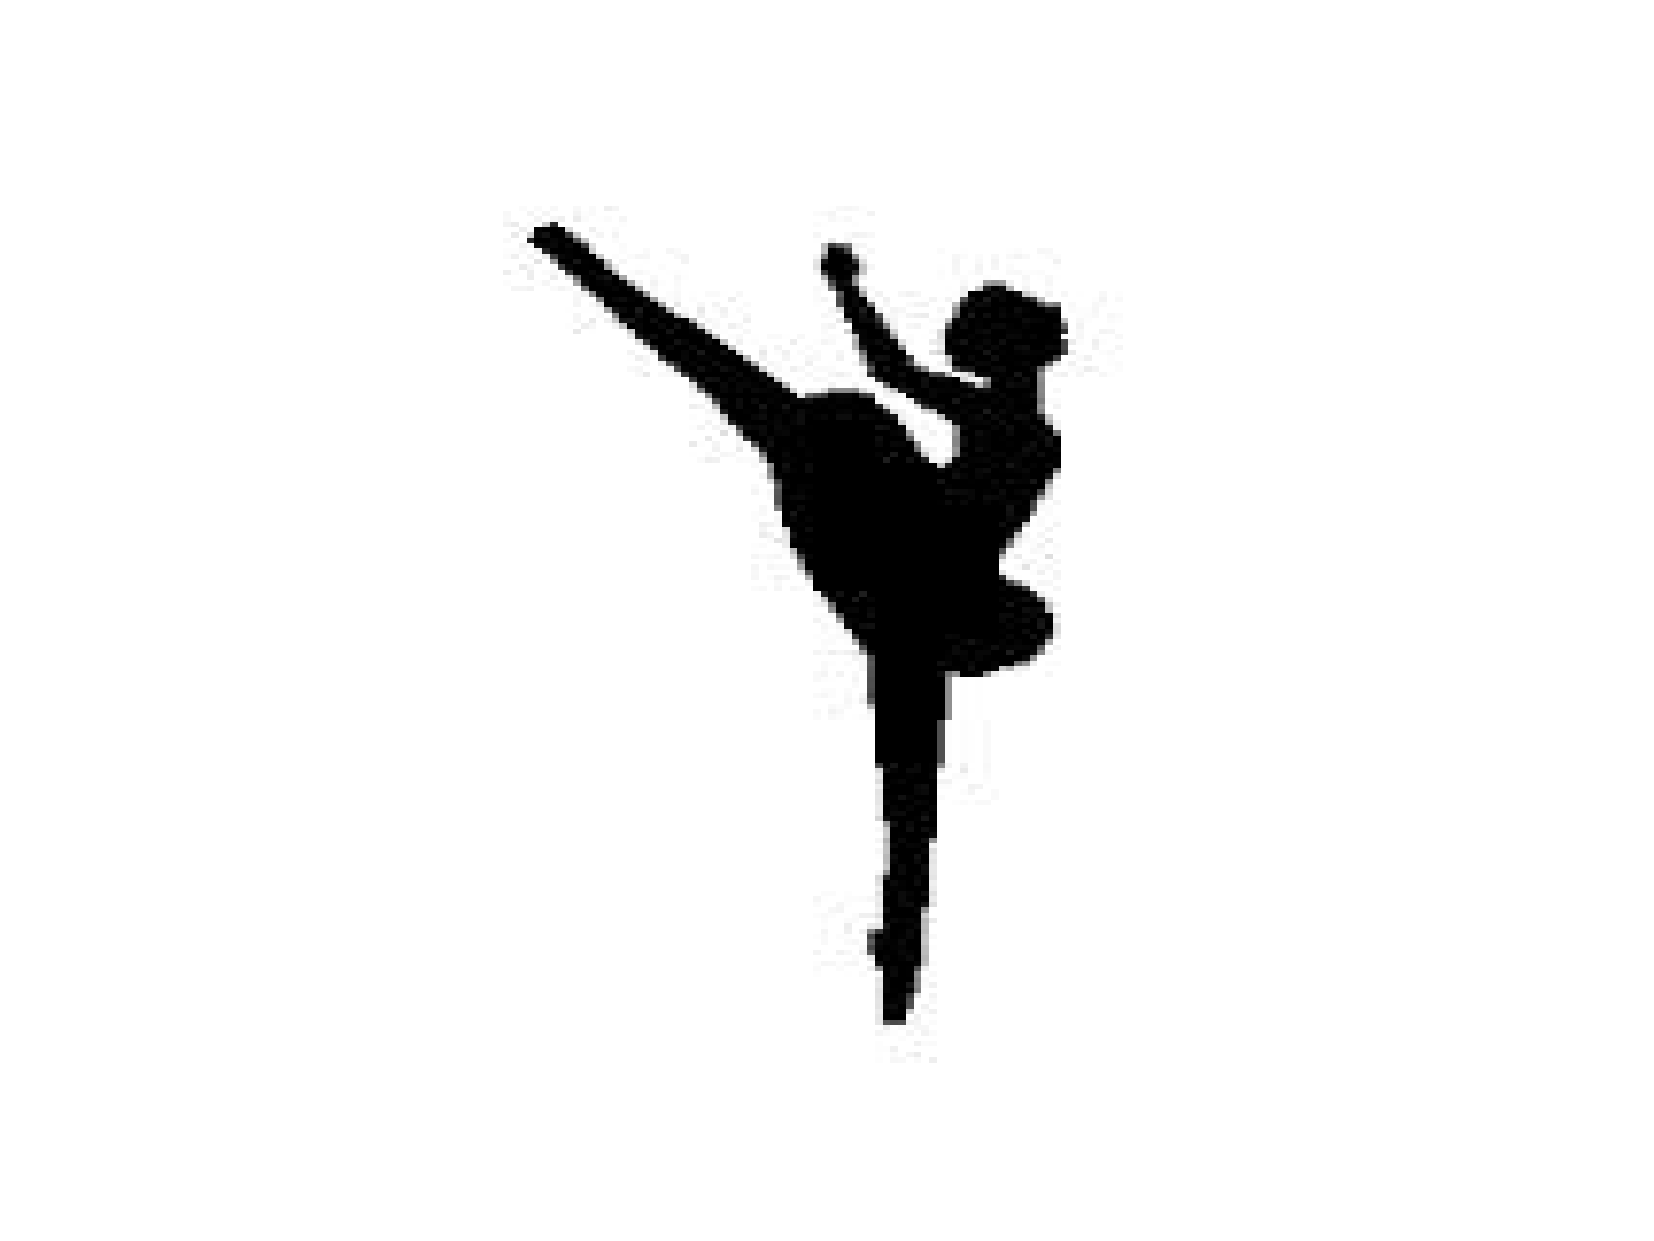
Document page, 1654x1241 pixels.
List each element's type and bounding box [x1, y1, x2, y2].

picture [442, 206, 1123, 1063]
